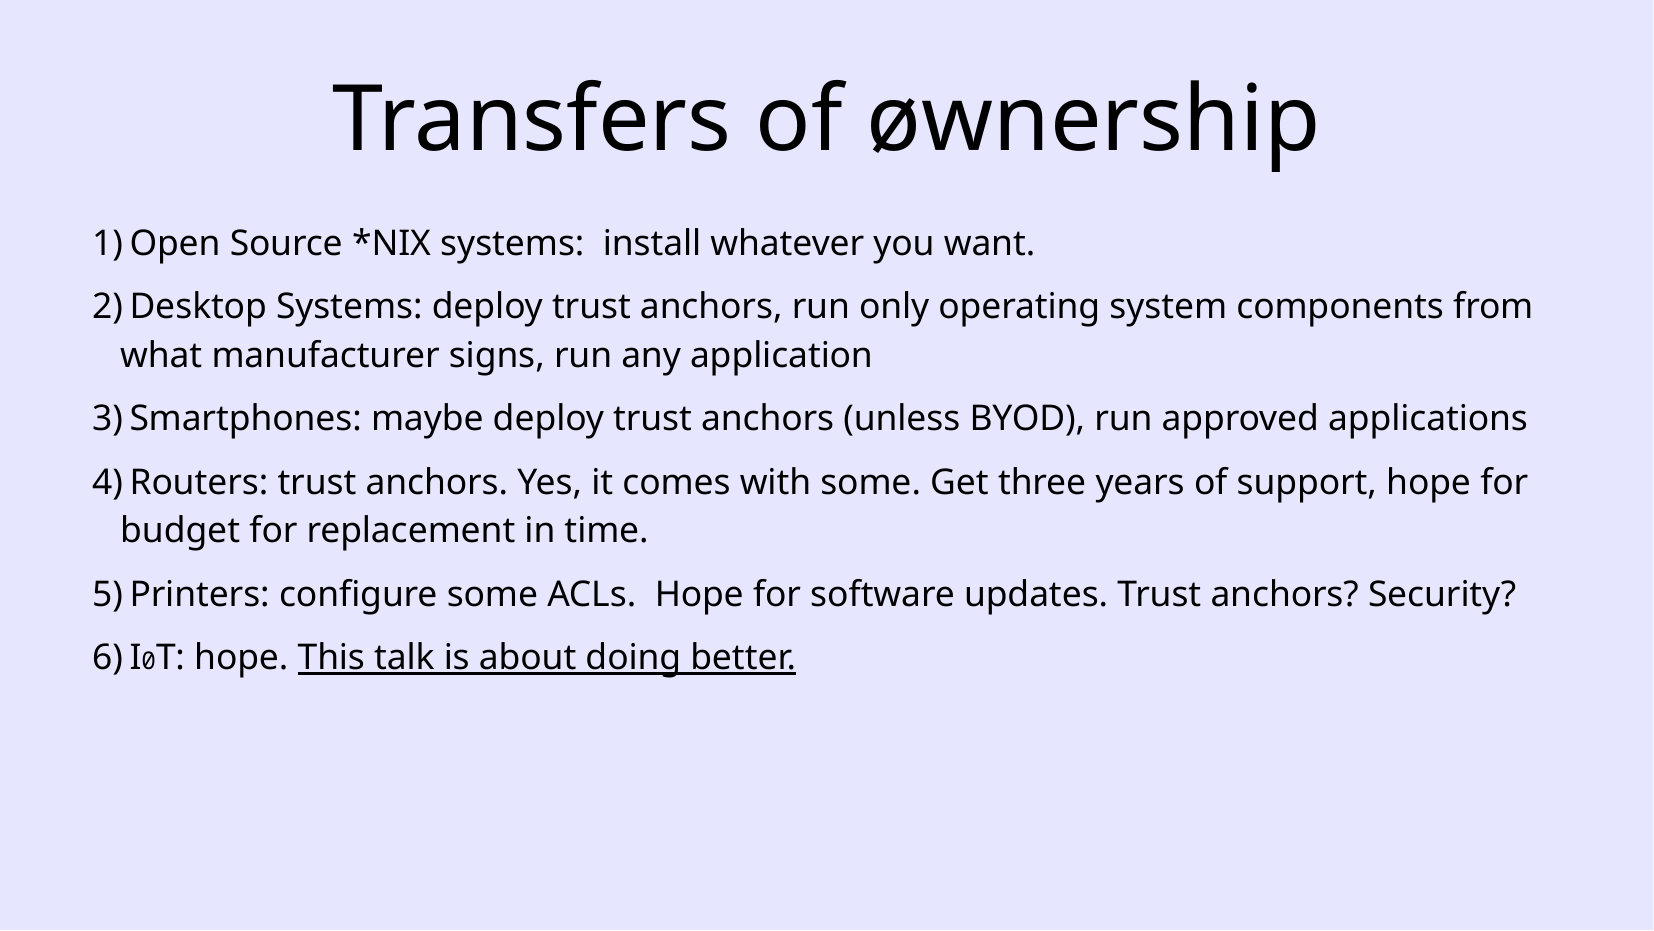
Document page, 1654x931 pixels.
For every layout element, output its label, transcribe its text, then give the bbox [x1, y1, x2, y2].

list Open Source *NIX systems: install whatever you want. Desktop Systems: deploy trust anchors, run only operating system components from what manufacturer signs, run any application Smartphones: maybe deploy trust anchors (unless BYOD), run approved applications Routers: trust anchors. Yes, it comes with some. Get three years of support, hope for budget for replacement in time. Printers: configure some ACLs. Hope for software updates. Trust anchors? Security? I0T: hope. This talk is about doing better. [82, 217, 1571, 758]
title Transfers of øwnership [82, 37, 1571, 193]
